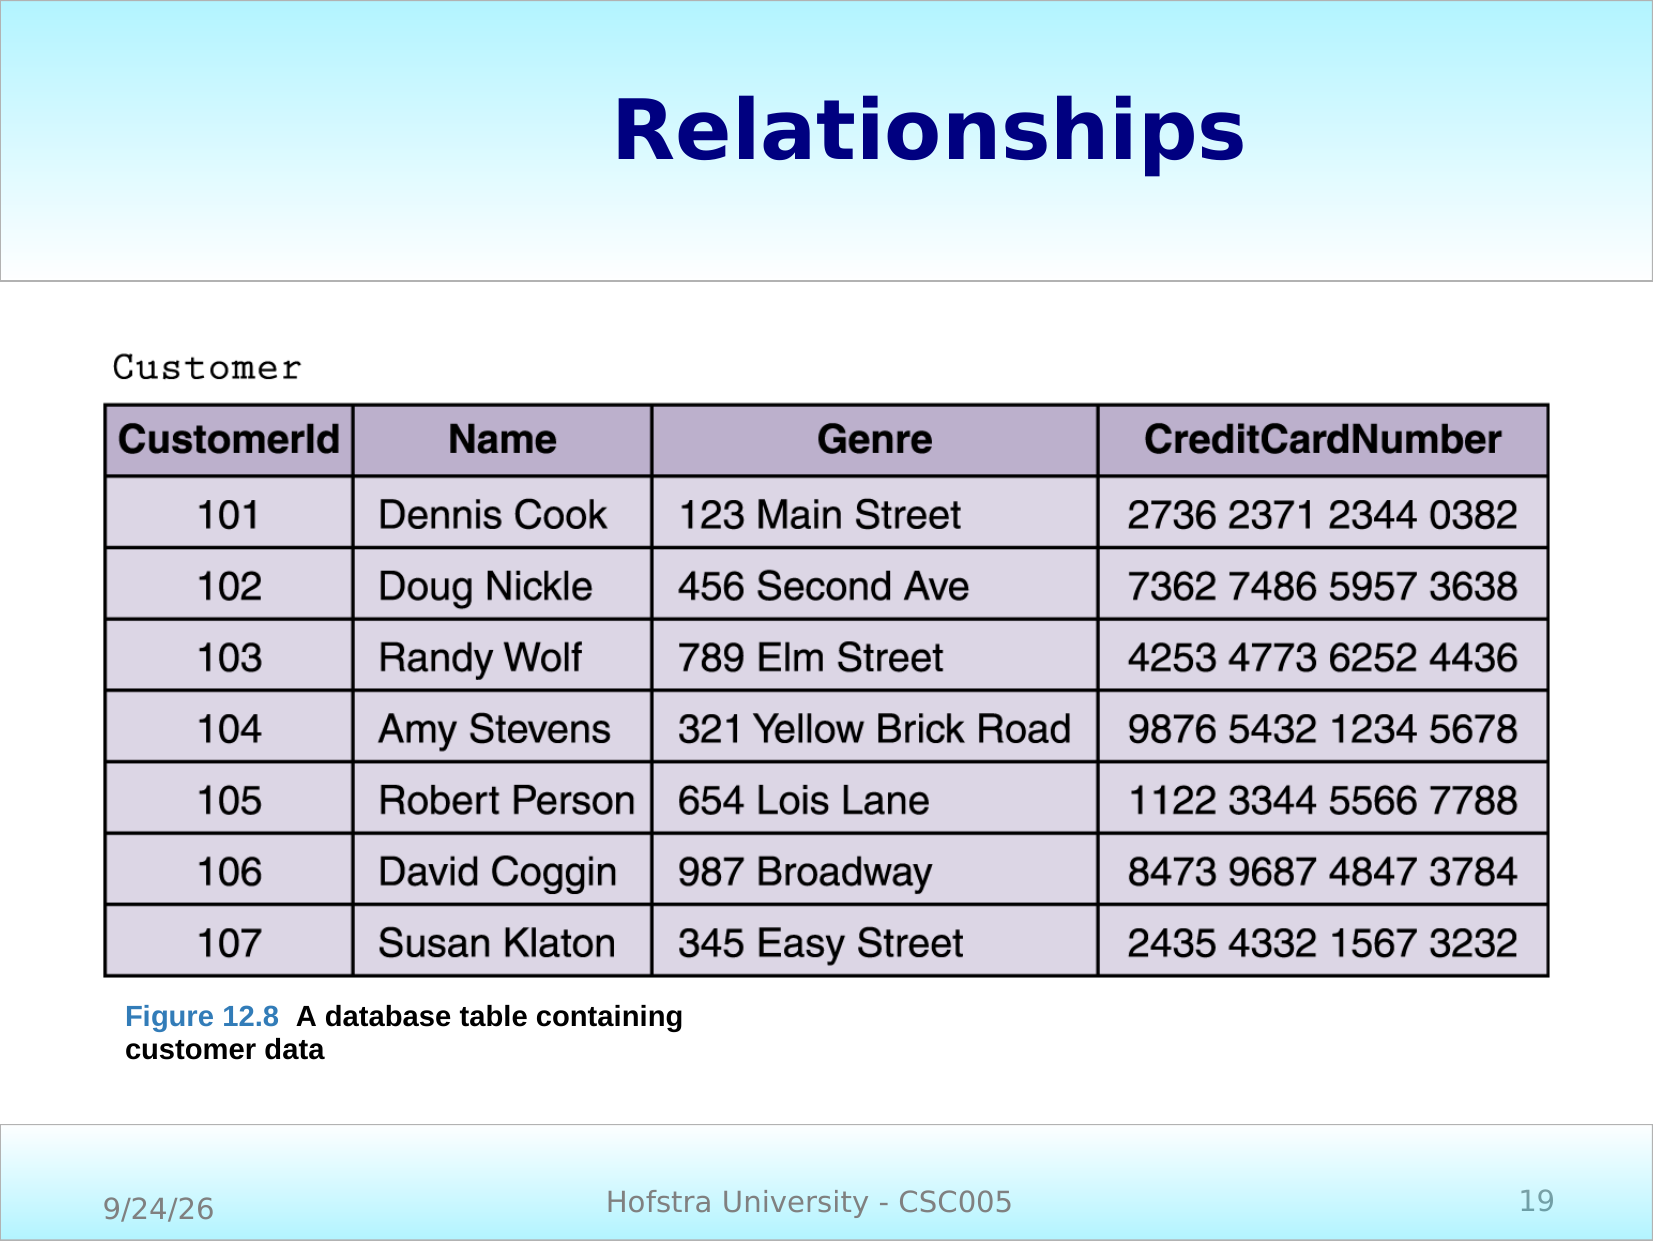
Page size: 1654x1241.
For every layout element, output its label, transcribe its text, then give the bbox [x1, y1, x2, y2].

title Relationships [247, 27, 1612, 235]
text_box Figure 12.8 A database table containing customer data [110, 992, 827, 1074]
picture [82, 317, 1571, 999]
